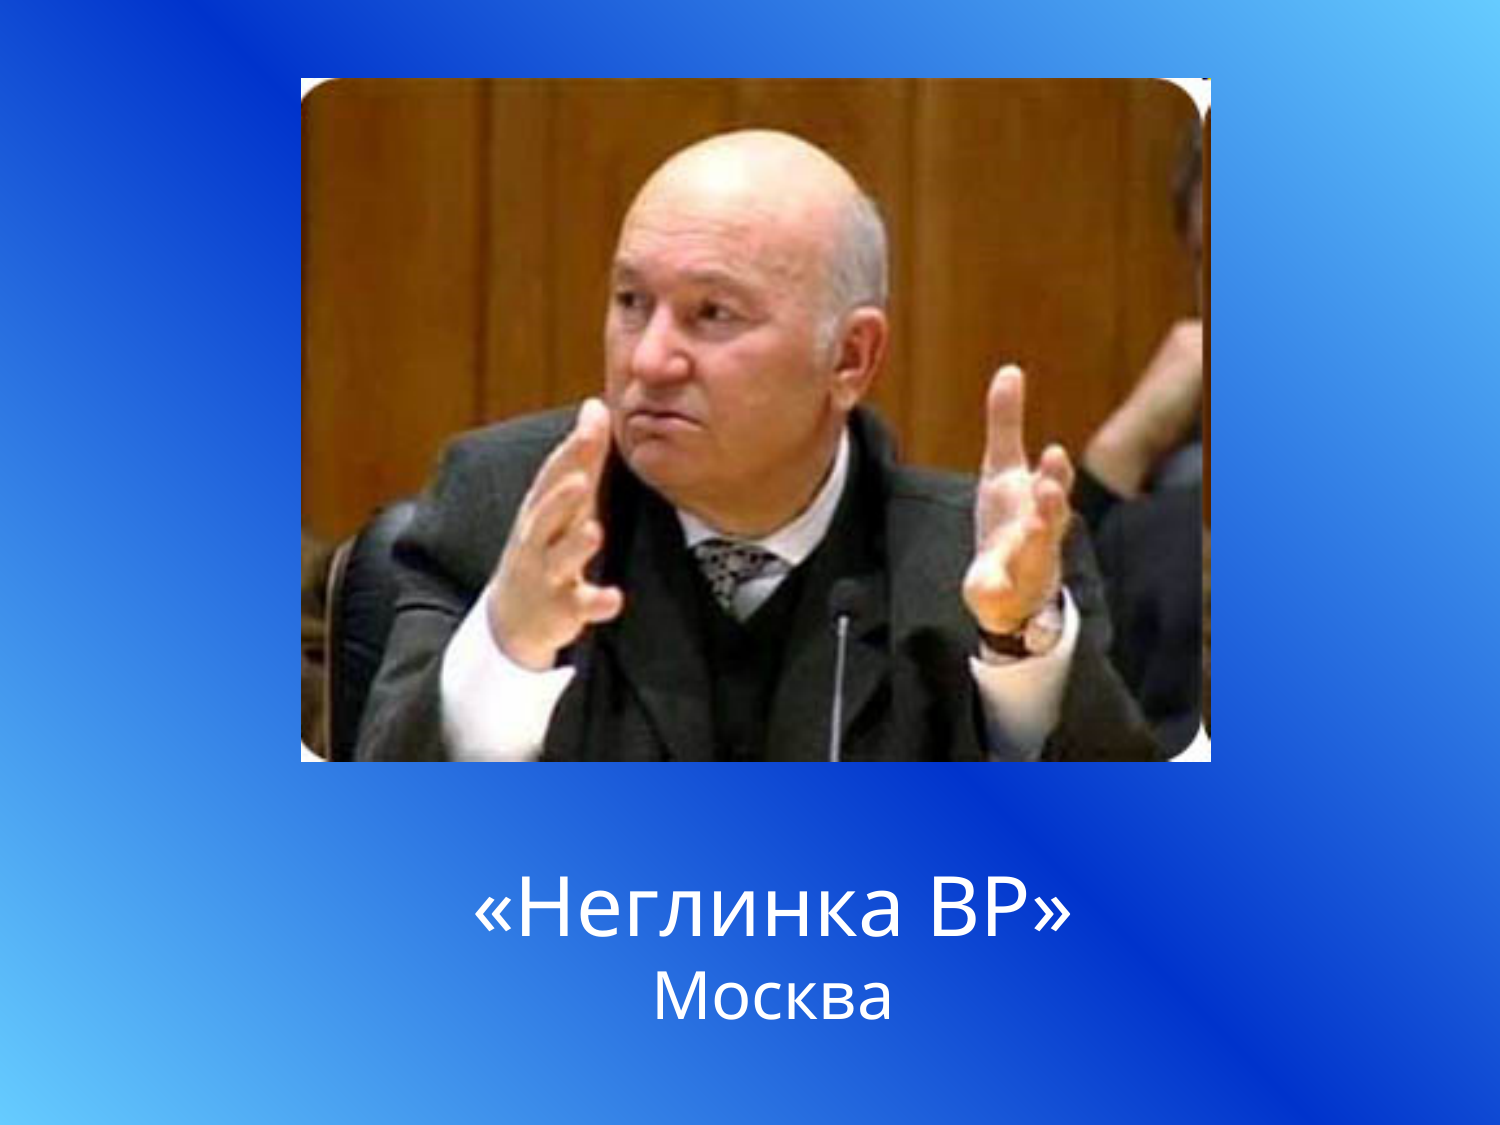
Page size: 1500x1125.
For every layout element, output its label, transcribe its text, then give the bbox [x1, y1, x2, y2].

picture [301, 78, 1211, 762]
text_box «Неглинка BP» Москва [135, 822, 1411, 1064]
